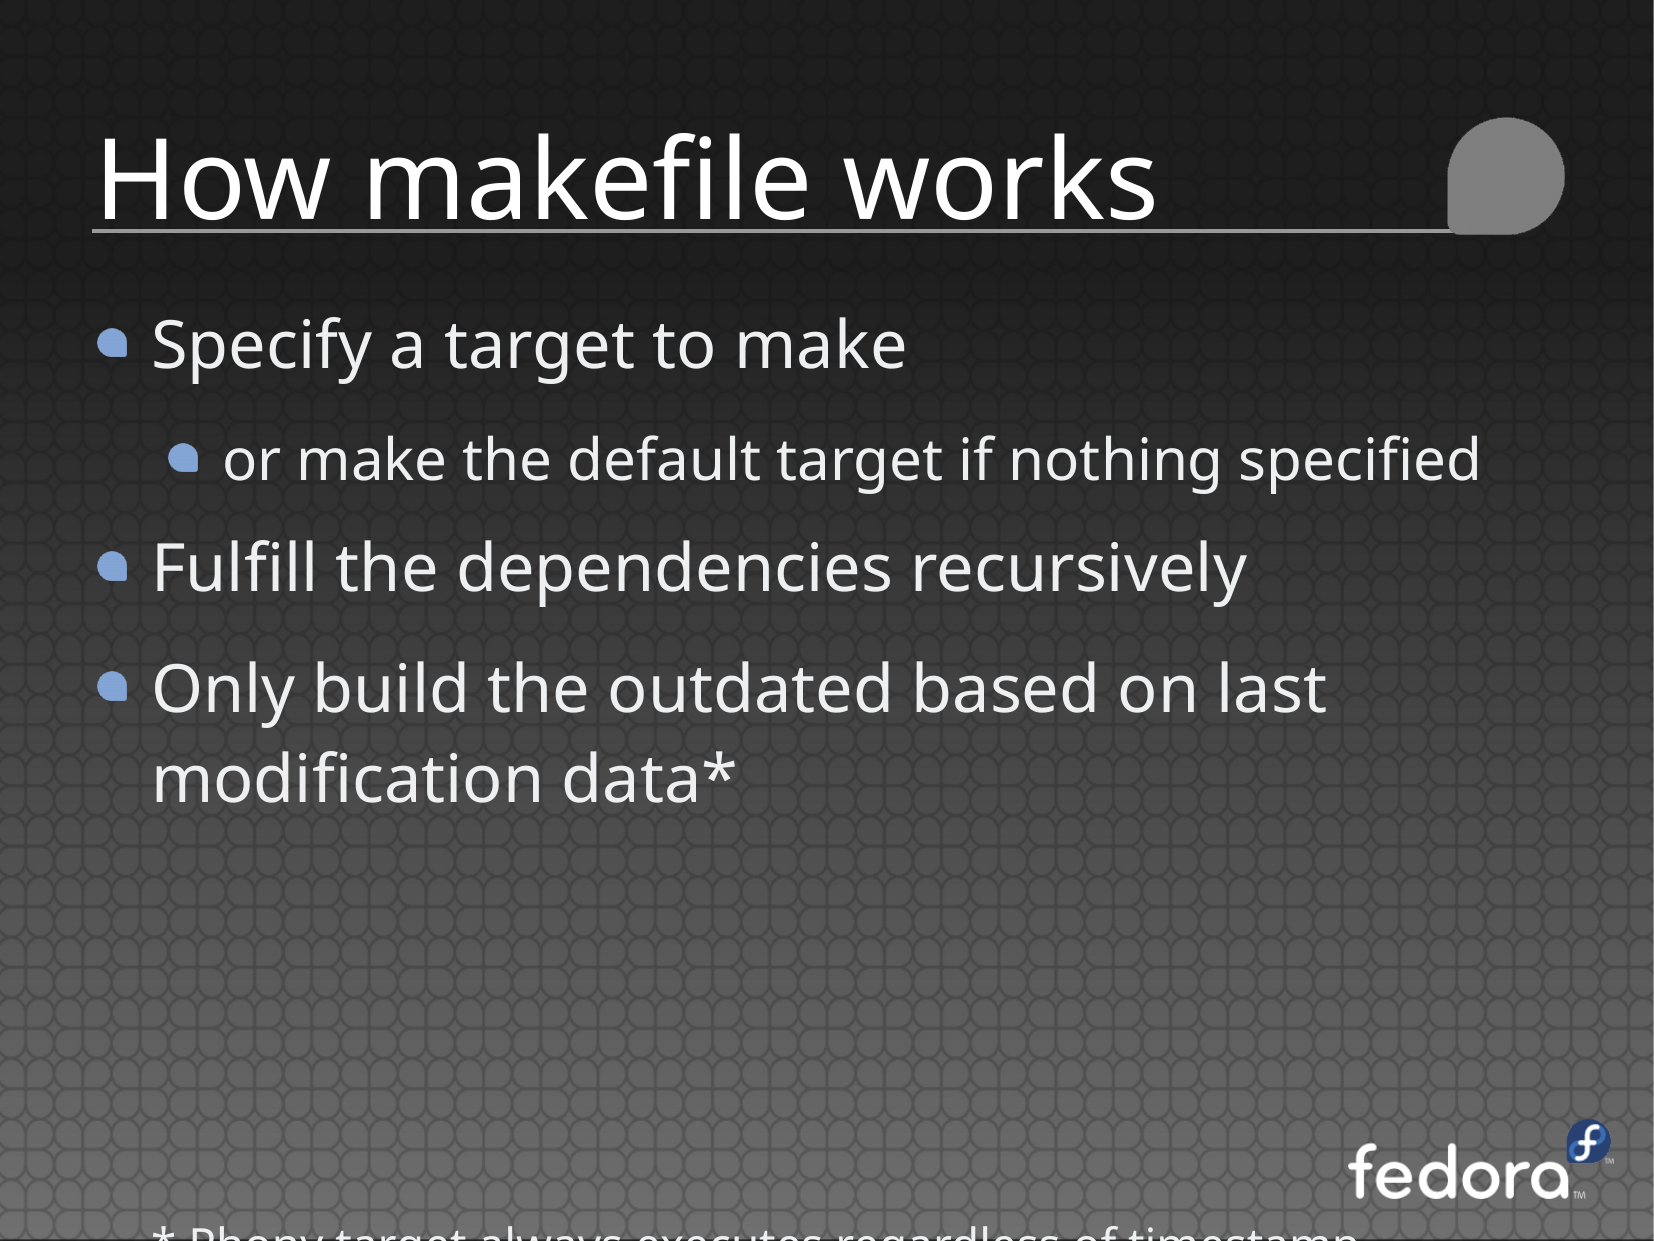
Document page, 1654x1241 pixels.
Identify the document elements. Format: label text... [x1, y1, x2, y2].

list Specify a target to make or make the default target if nothing specified Fulfill the dependencies recursively Only build the outdated based on last modification data* * Phony target always executes regardless of timestamp [80, 297, 1569, 1164]
picture [197, 1232, 209, 1241]
title How makefile works [94, 100, 1426, 251]
picture [0, 0, 1654, 1241]
